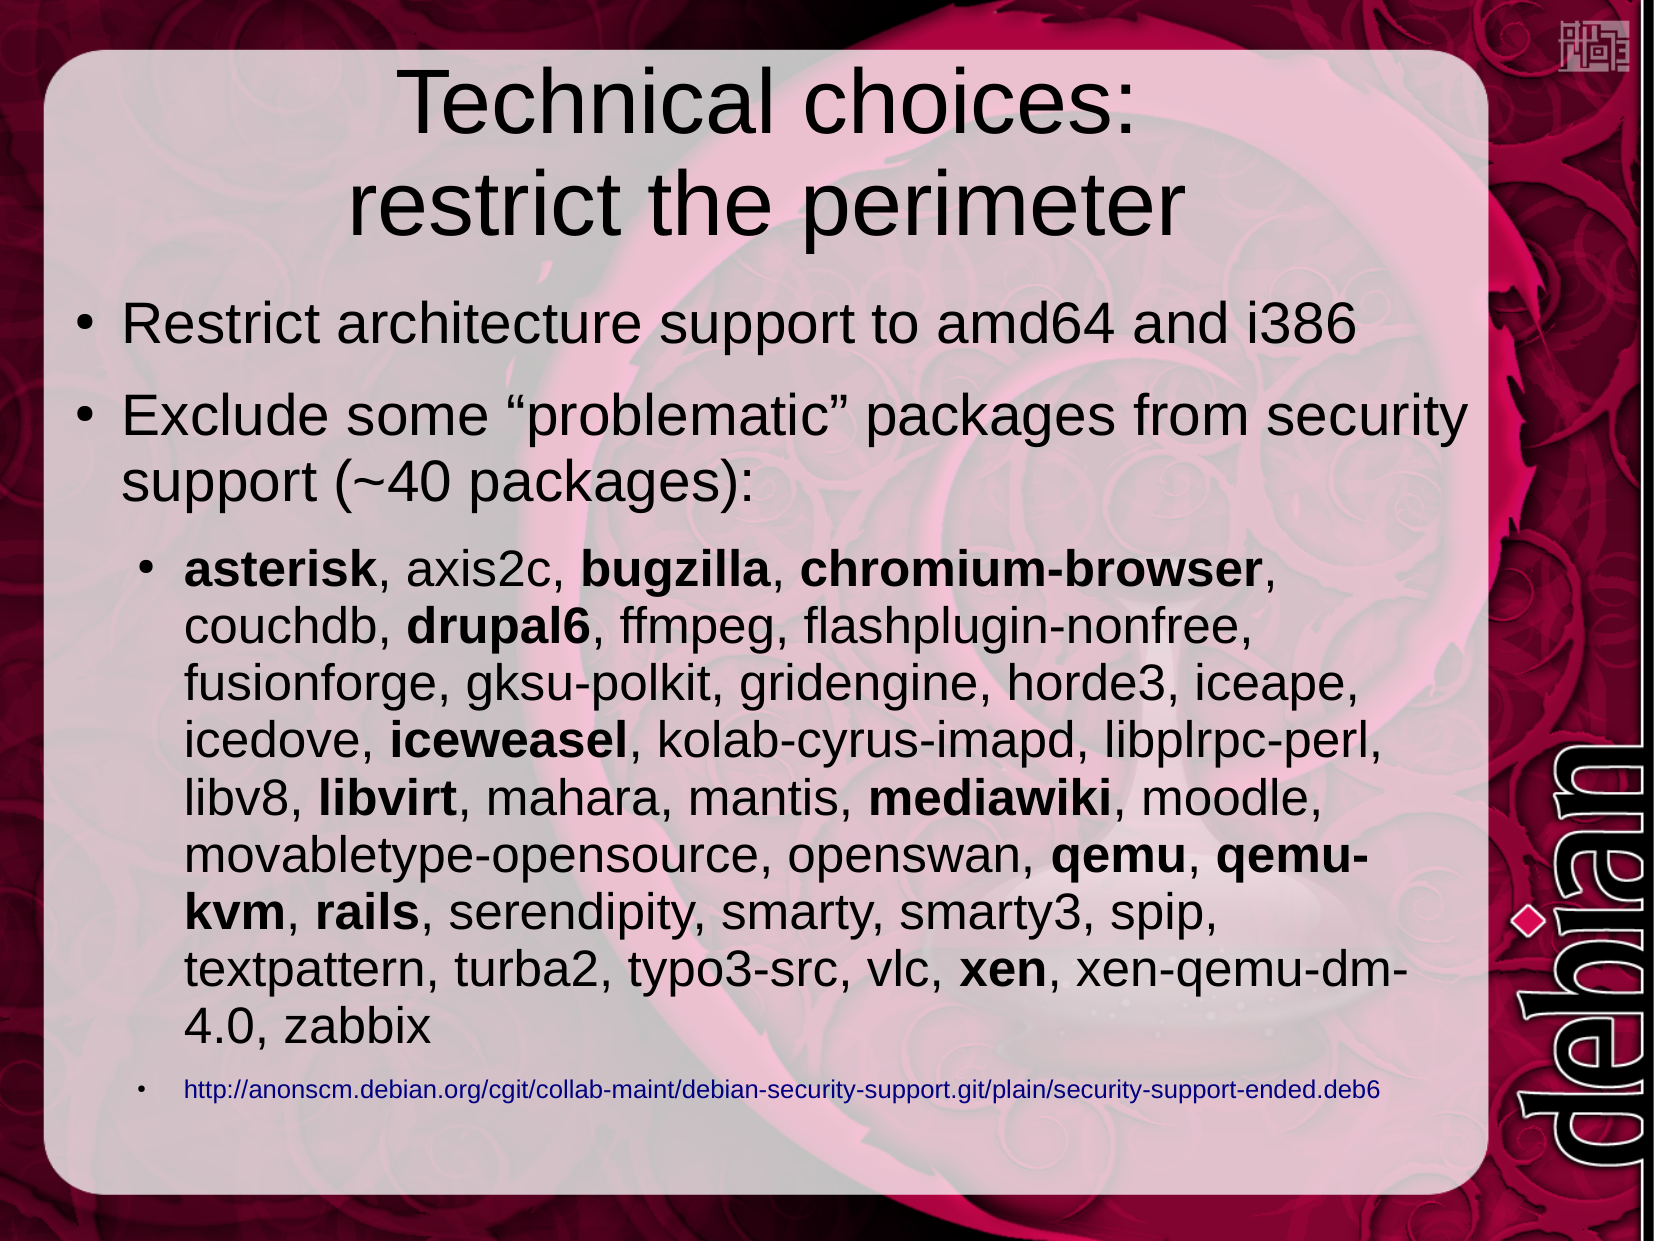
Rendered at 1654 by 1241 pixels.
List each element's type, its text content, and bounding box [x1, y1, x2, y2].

title Technical choices: restrict the perimeter [59, 49, 1477, 257]
picture [0, 0, 1654, 1241]
list Restrict architecture support to amd64 and i386 Exclude some “problematic” packages from security support (~40 packages): asterisk, axis2c, bugzilla, chromium-browser, couchdb, drupal6, ffmpeg, flashplugin-nonfree, fusionforge, gksu-polkit, gridengine, horde3, iceape, icedove, iceweasel, kolab-cyrus-imapd, libplrpc-perl, libv8, libvirt, mahara, mantis, mediawiki, moodle, movabletype-opensource, openswan, qemu, qemu-kvm, rails, serendipity, smarty, smarty3, spip, textpattern, turba2, typo3-src, vlc, xen, xen-qemu-dm-4.0, zabbix http://anonscm.debian.org/cgit/collab-maint/debian-security-support.git/plain/security-support-ended.deb6 [59, 290, 1477, 1109]
